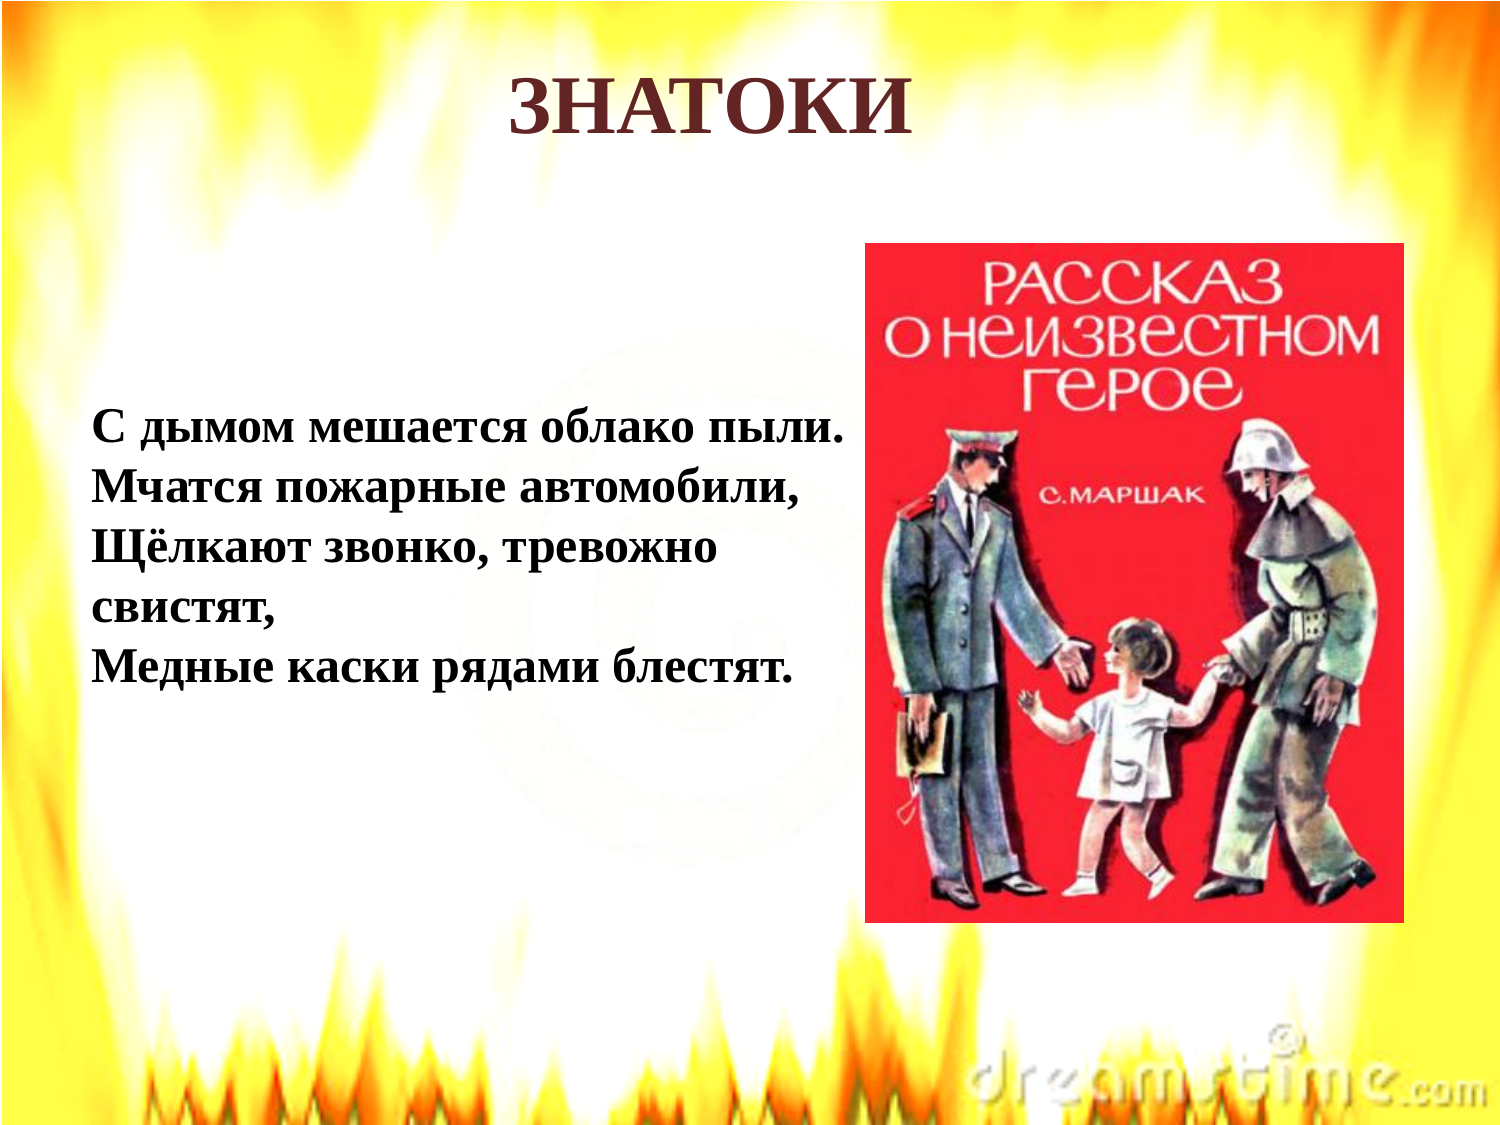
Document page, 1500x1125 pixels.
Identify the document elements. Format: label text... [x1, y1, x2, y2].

picture [2, 1, 1500, 1125]
text_box С дымом мешается облако пыли. Мчатся пожарные автомобили, Щёлкают звонко, тревожно свистят, Медные каски рядами блестят. [76, 385, 865, 701]
text_box ЗНАТОКИ [492, 42, 937, 158]
